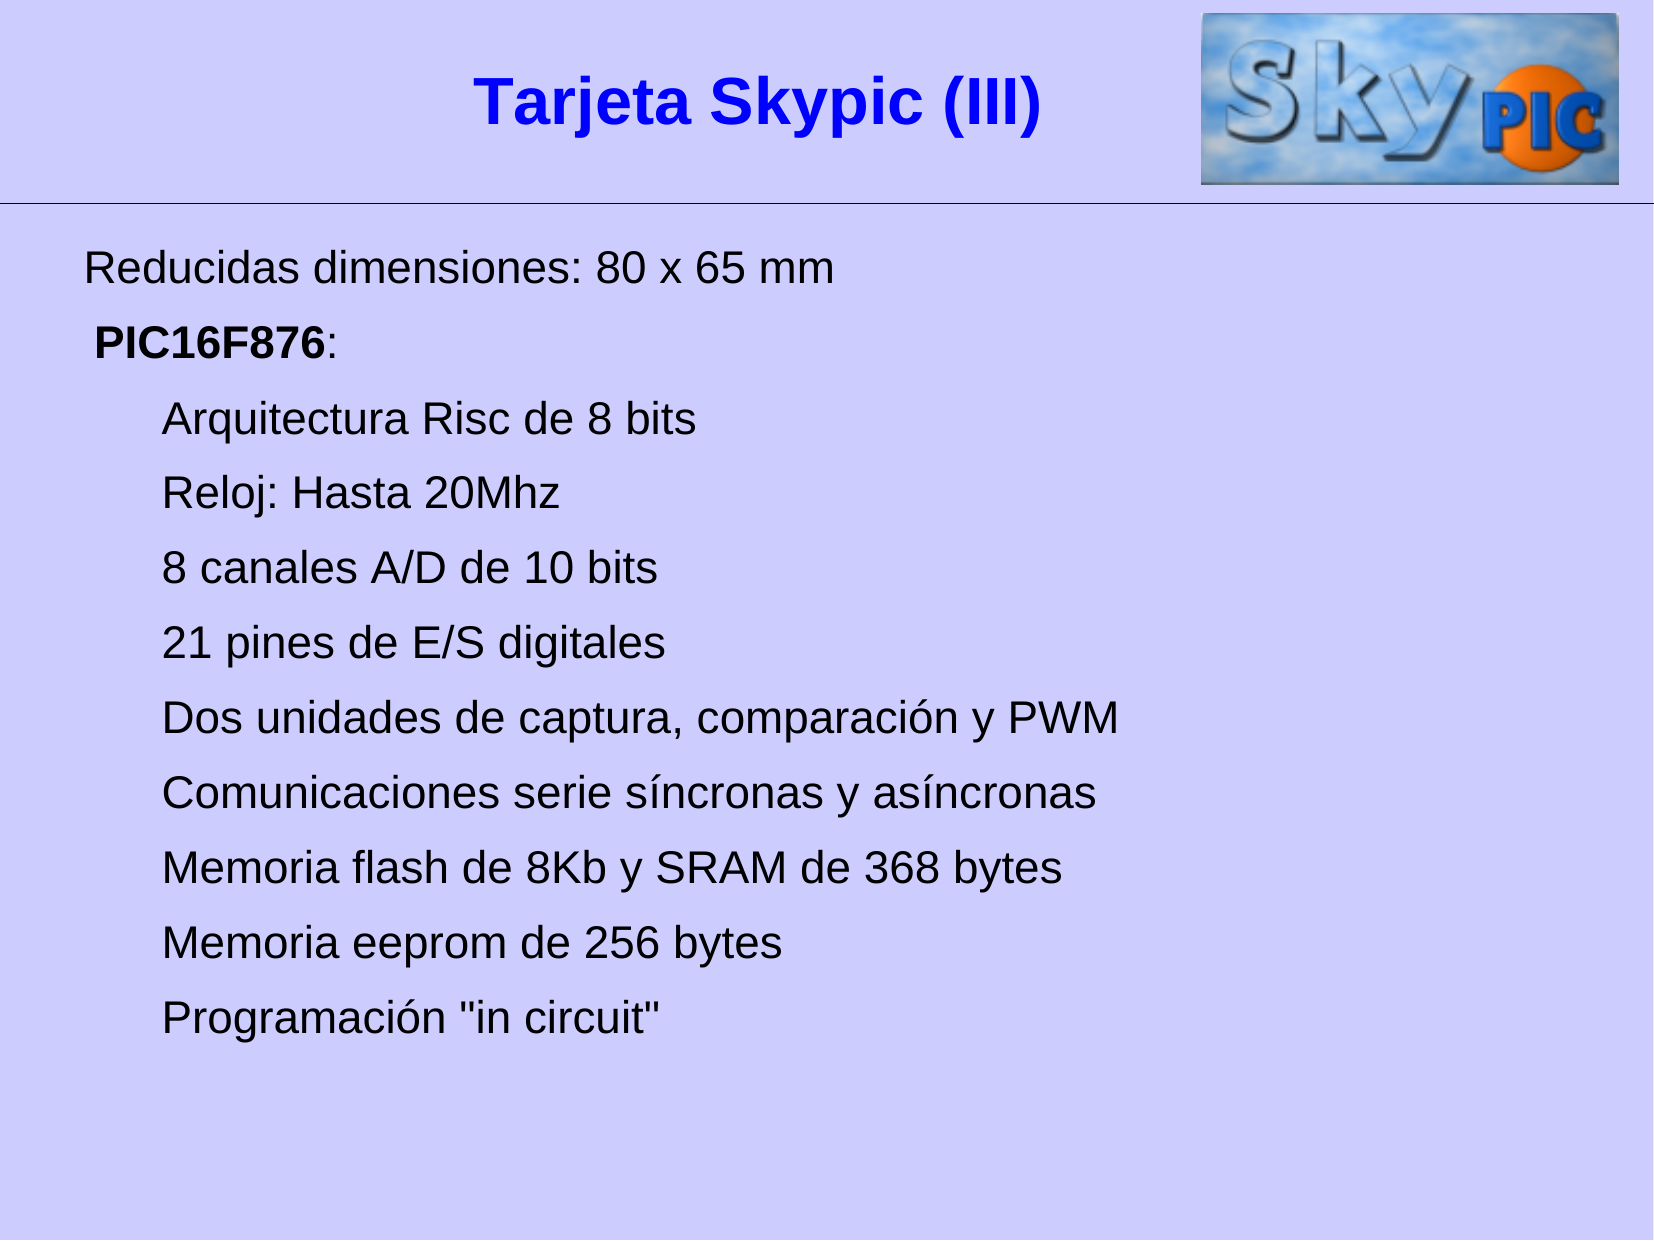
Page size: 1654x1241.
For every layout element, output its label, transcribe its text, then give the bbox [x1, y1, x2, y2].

text_box Reducidas dimensiones: 80 x 65 mm PIC16F876: Arquitectura Risc de 8 bits Reloj: Hasta 20Mhz 8 canales A/D de 10 bits 21 pines de E/S digitales Dos unidades de captura, comparación y PWM Comunicaciones serie síncronas y asíncronas Memoria flash de 8Kb y SRAM de 368 bytes Memoria eeprom de 256 bytes Programación "in circuit" [71, 238, 1261, 1048]
picture [1201, 13, 1619, 185]
title Tarjeta Skypic (III) [120, 0, 1396, 191]
